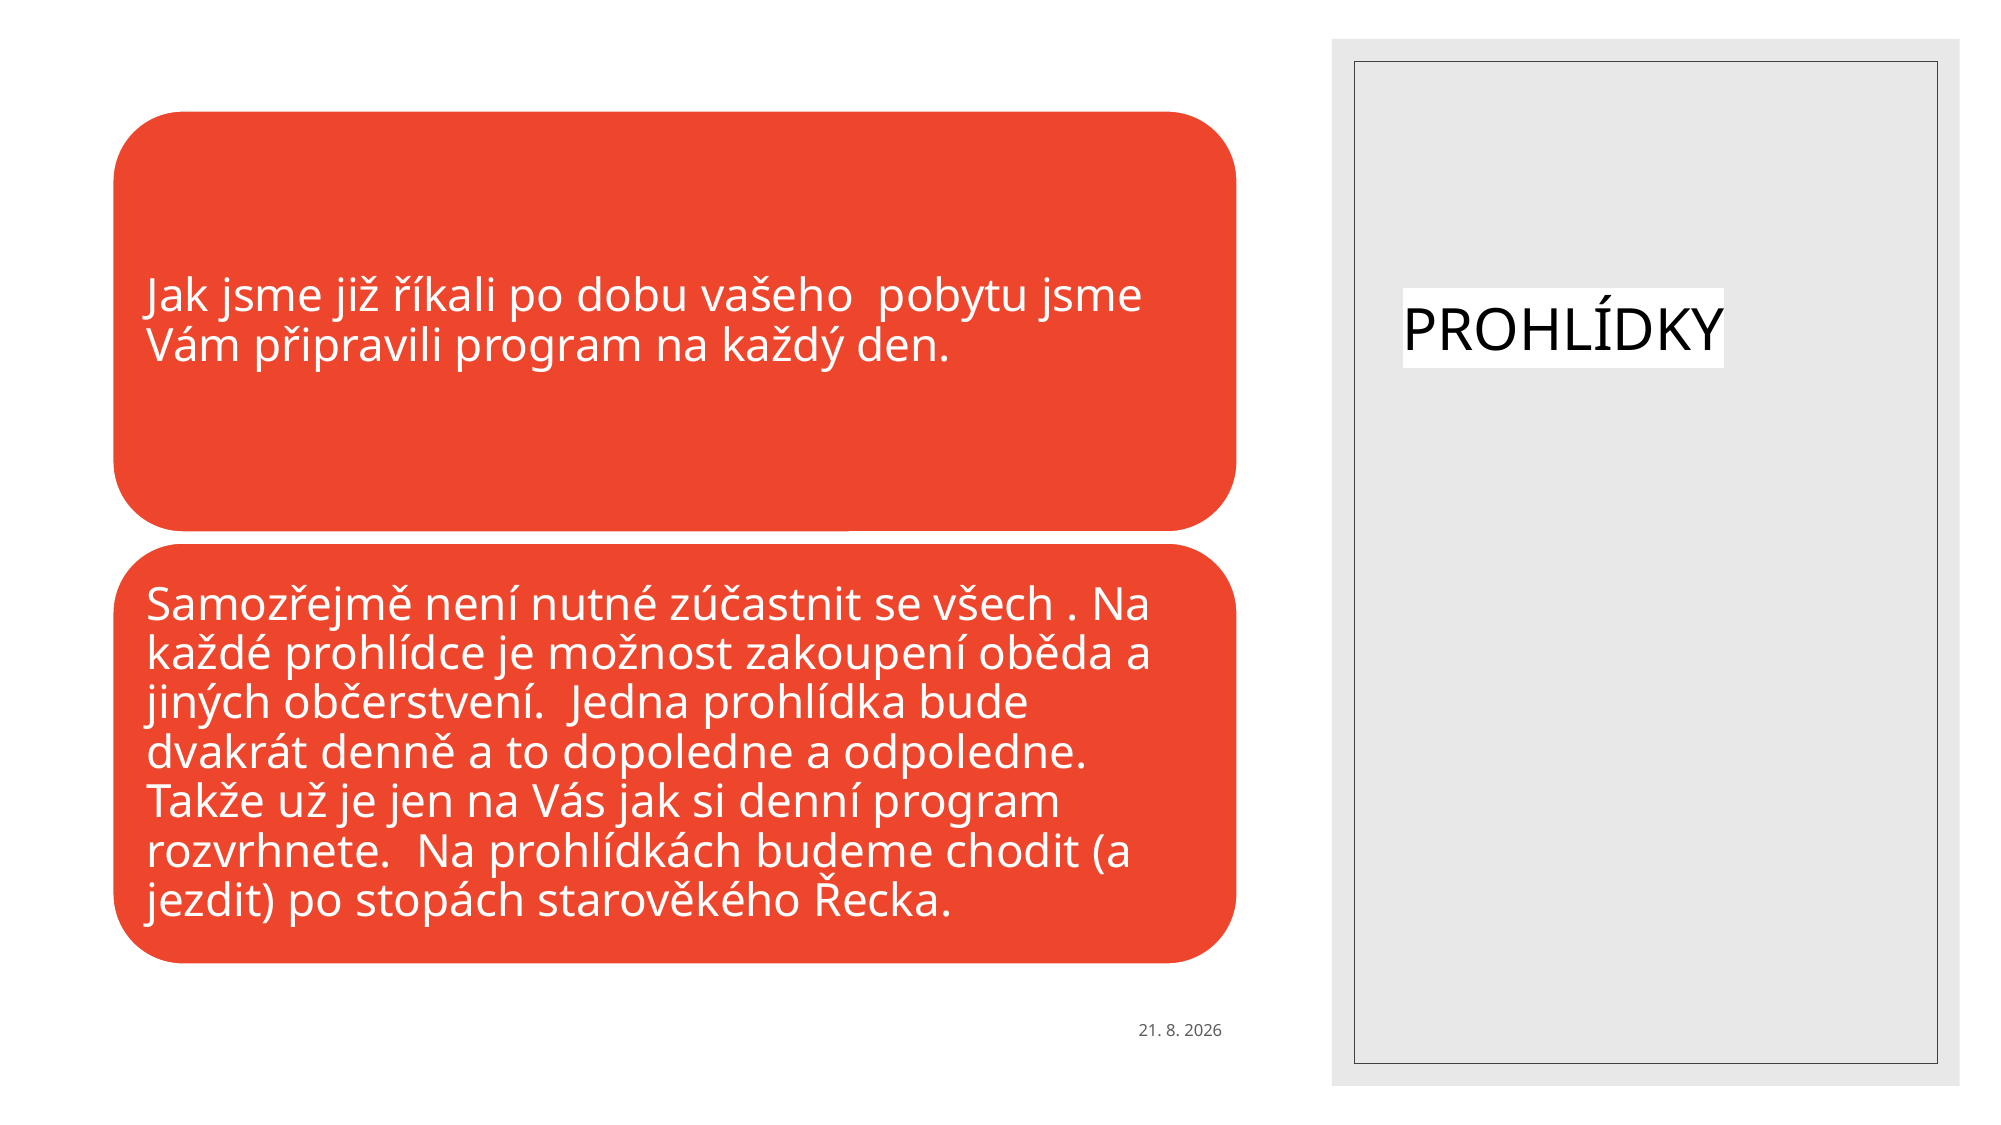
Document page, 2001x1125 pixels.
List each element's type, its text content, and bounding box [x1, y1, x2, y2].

text_box Jak jsme již říkali po dobu vašeho pobytu jsme Vám připravili program na každý den. [112, 110, 1238, 533]
text_box Samozřejmě není nutné zúčastnit se všech . Na každé prohlídce je možnost zakoupení oběda a jiných občerstvení. Jedna prohlídka bude dvakrát denně a to dopoledne a odpoledne. Takže už je jen na Vás jak si denní program rozvrhnete. Na prohlídkách budeme chodit (a jezdit) po stopách starověkého Řecka. [112, 542, 1238, 965]
slide_number 7. 5. 2020 [916, 990, 1238, 1050]
title PROHLÍDKY [1387, 99, 1907, 370]
